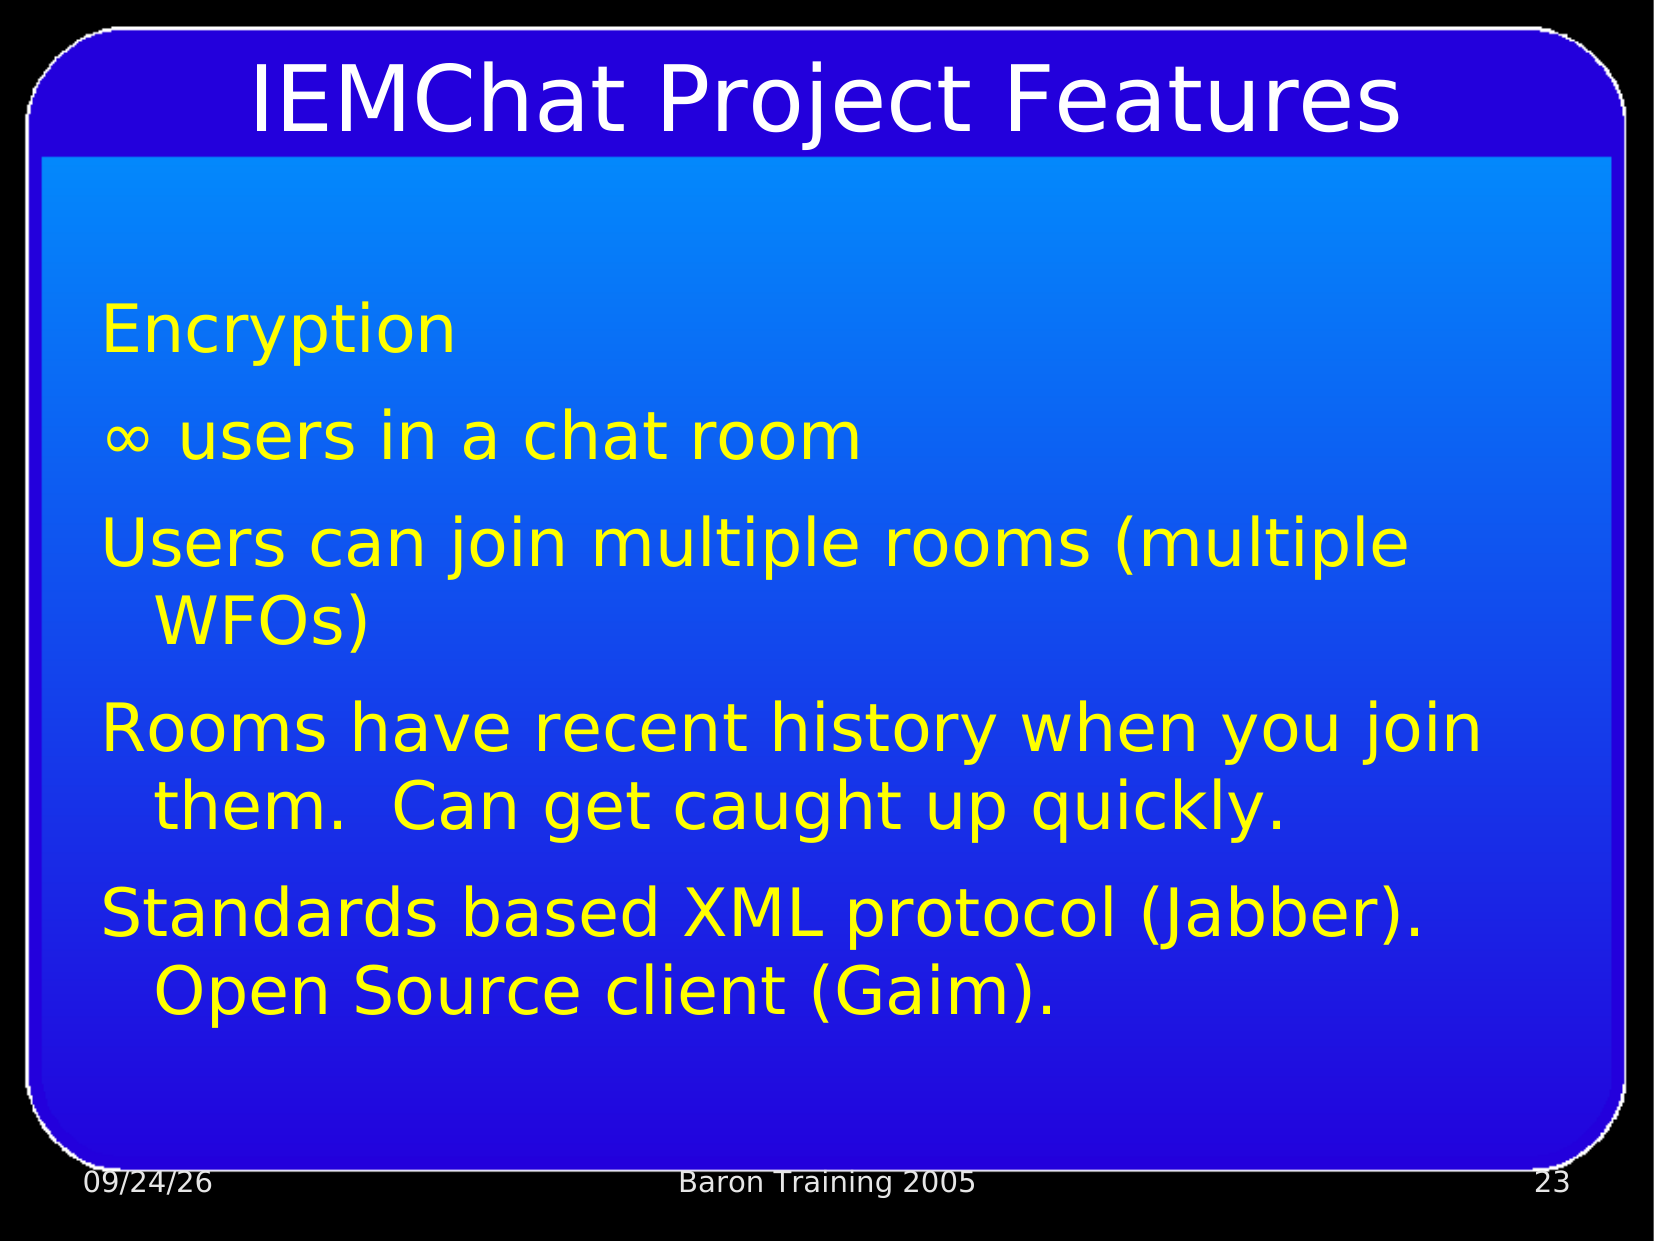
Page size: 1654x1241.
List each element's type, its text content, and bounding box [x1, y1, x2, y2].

picture [0, 0, 1654, 1241]
list Encryption ∞ users in a chat room Users can join multiple rooms (multiple WFOs) Rooms have recent history when you join them. Can get caught up quickly. Standards based XML protocol (Jabber). Open Source client (Gaim). [82, 290, 1571, 1109]
title IEMChat Project Features [82, 46, 1571, 154]
